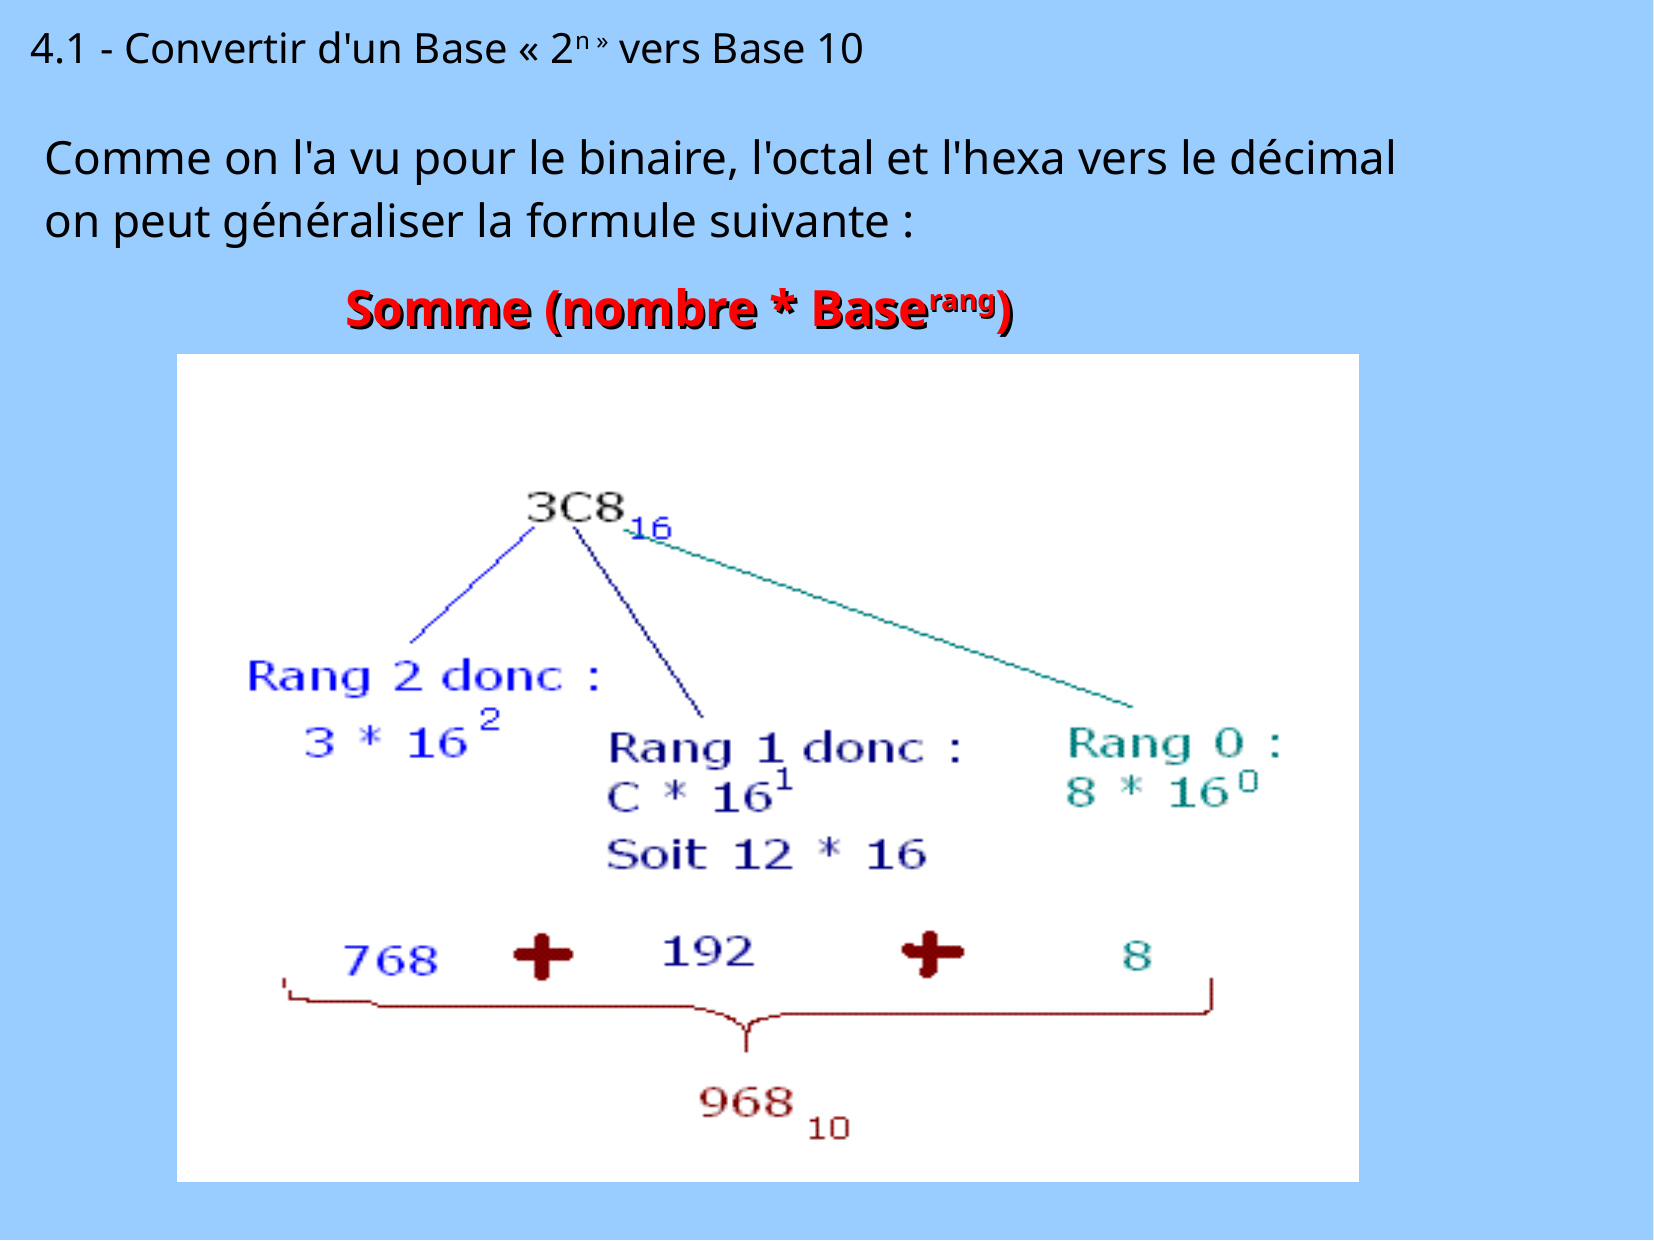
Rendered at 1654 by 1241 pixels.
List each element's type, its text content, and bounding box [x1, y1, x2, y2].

text_box Comme on l'a vu pour le binaire, l'octal et l'hexa vers le décimal on peut généraliser la formule suivante : [29, 118, 1565, 244]
text_box Somme (nombre * Baserang) [330, 265, 1276, 341]
text_box 4.1 - Convertir d'un Base « 2n » vers Base 10 [15, 10, 1152, 77]
picture [177, 354, 1359, 1182]
